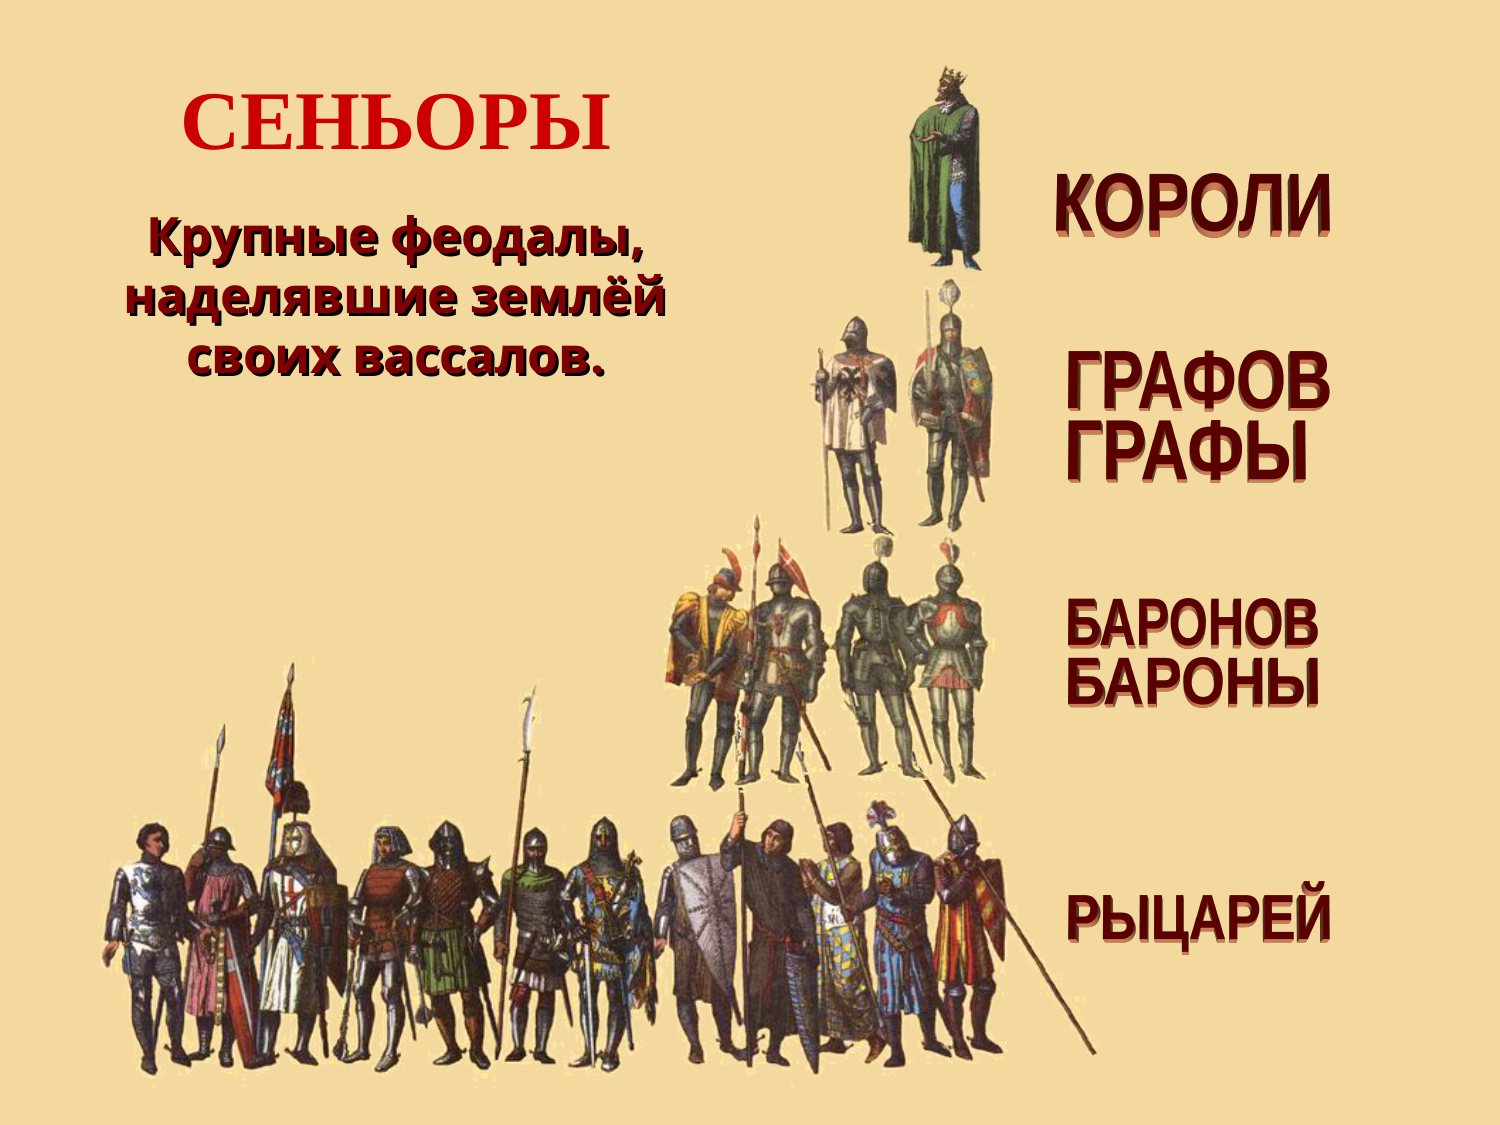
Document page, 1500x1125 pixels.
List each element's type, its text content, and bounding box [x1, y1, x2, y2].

text_box Крупные феодалы, наделявшие землёй своих вассалов. [76, 196, 715, 392]
title СЕНЬОРЫ [147, 66, 644, 186]
picture [0, 0, 1500, 1125]
